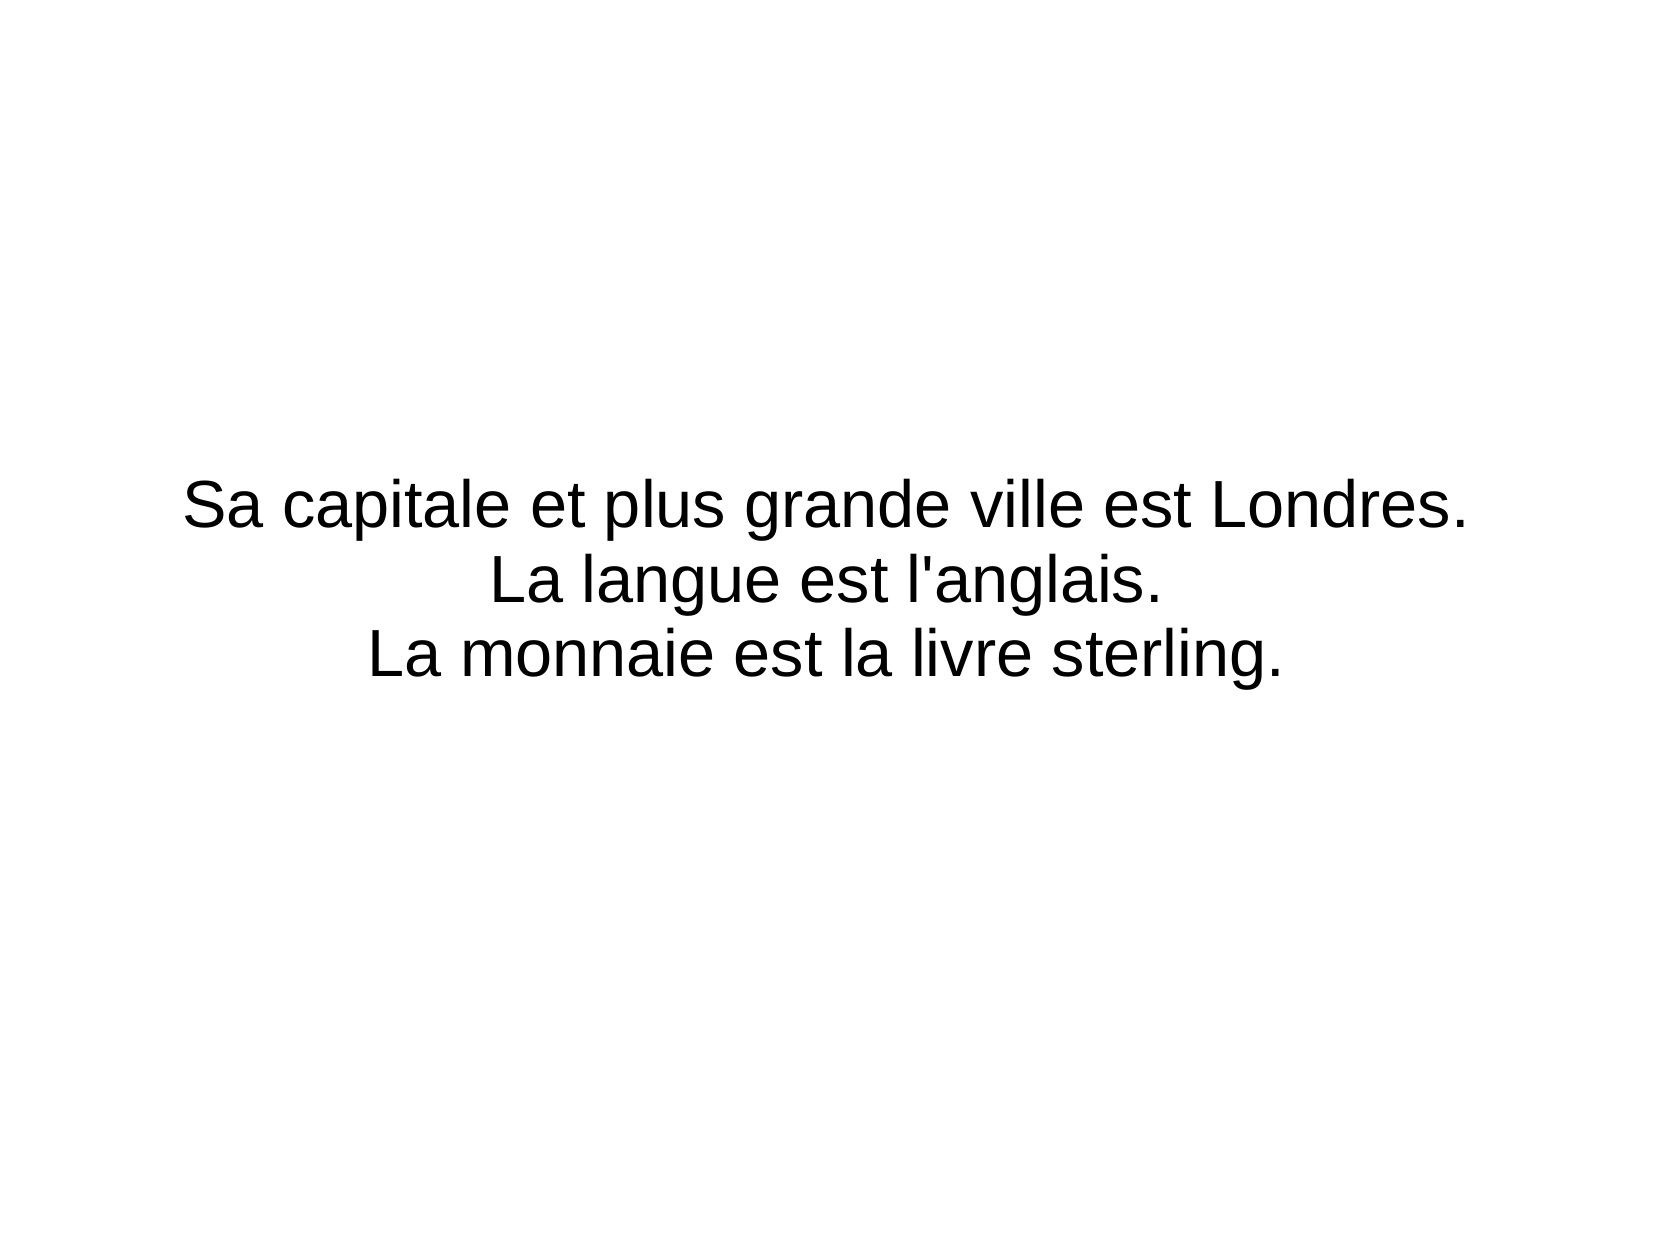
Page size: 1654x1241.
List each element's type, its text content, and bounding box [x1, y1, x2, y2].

subtitle Sa capitale et plus grande ville est Londres. La langue est l'anglais. La monnaie est la livre sterling. [82, 49, 1571, 1109]
